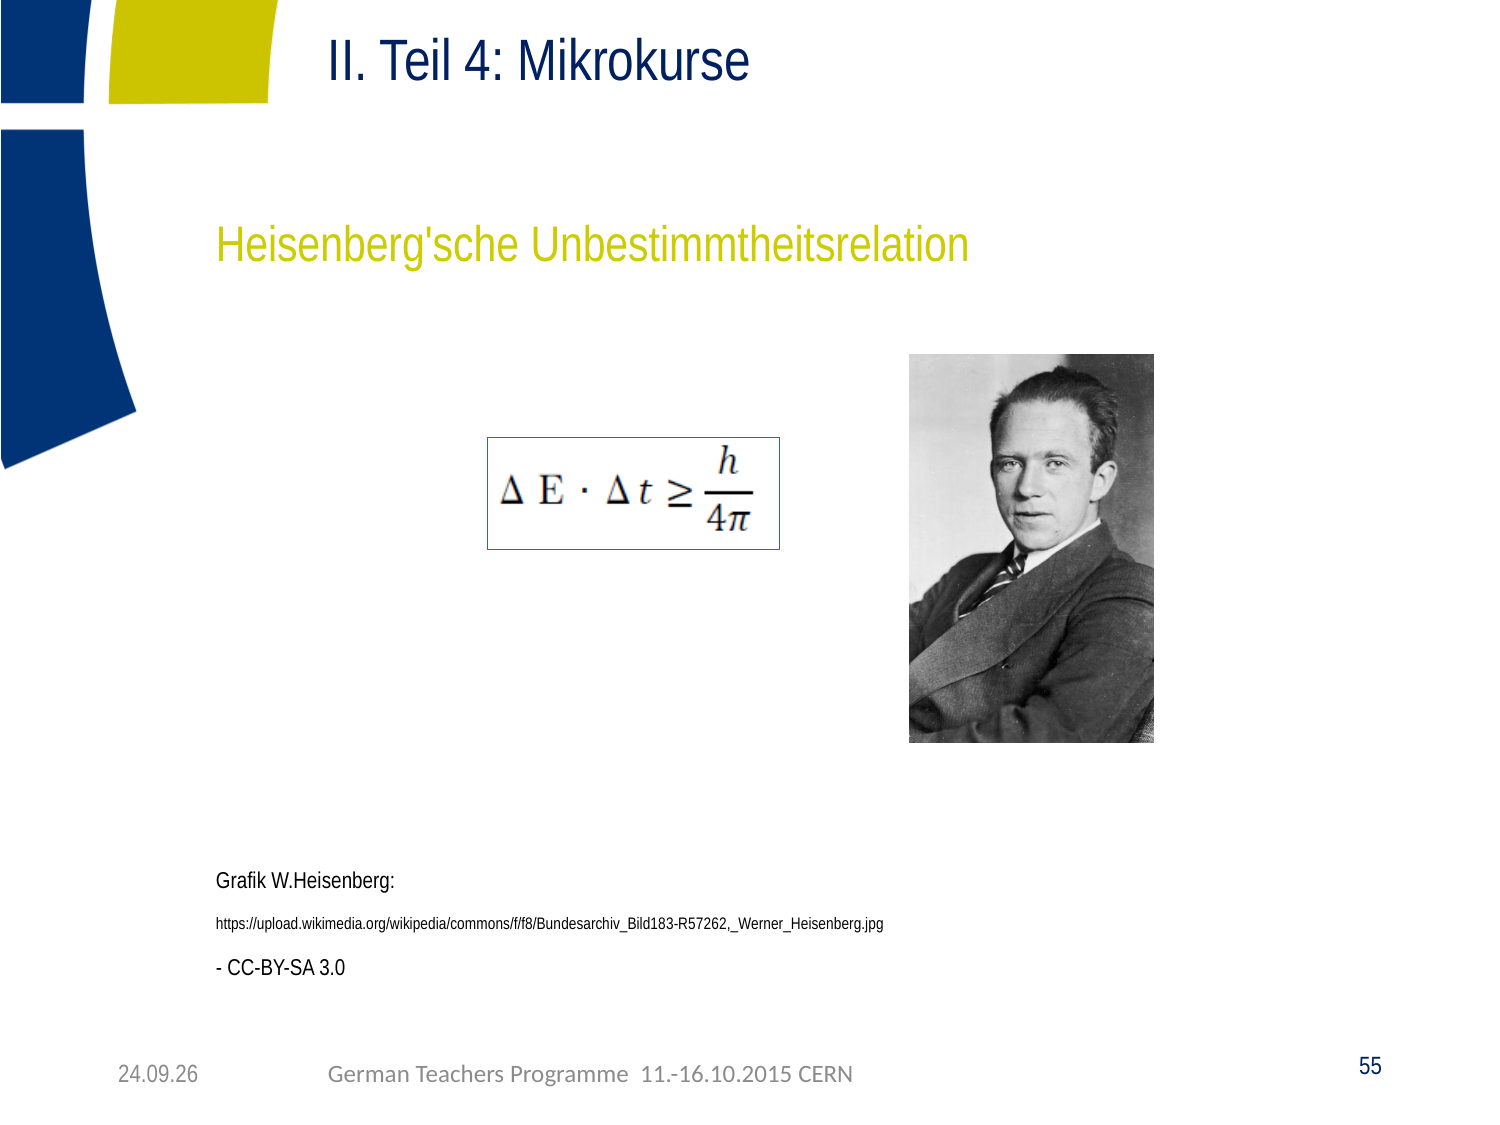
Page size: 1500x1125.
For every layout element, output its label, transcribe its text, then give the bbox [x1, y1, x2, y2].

slide_number <Foliennummer> [1059, 1042, 1397, 1103]
picture [0, 0, 1500, 1125]
title II. Teil 4: Mikrokurse [312, 0, 1400, 114]
list Heisenberg'sche Unbestimmtheitsrelation Grafik W.Heisenberg: https://upload.wikimedia.org/wikipedia/commons/f/f8/Bundesarchiv_Bild183-R57262,_Werner_Heisenberg.jpg - CC-BY-SA 3.0 [129, 125, 1367, 815]
slide_number 14.10.15 [103, 1042, 290, 1103]
footer German Teachers Programme 11.-16.10.2015 CERN [312, 1042, 987, 1103]
